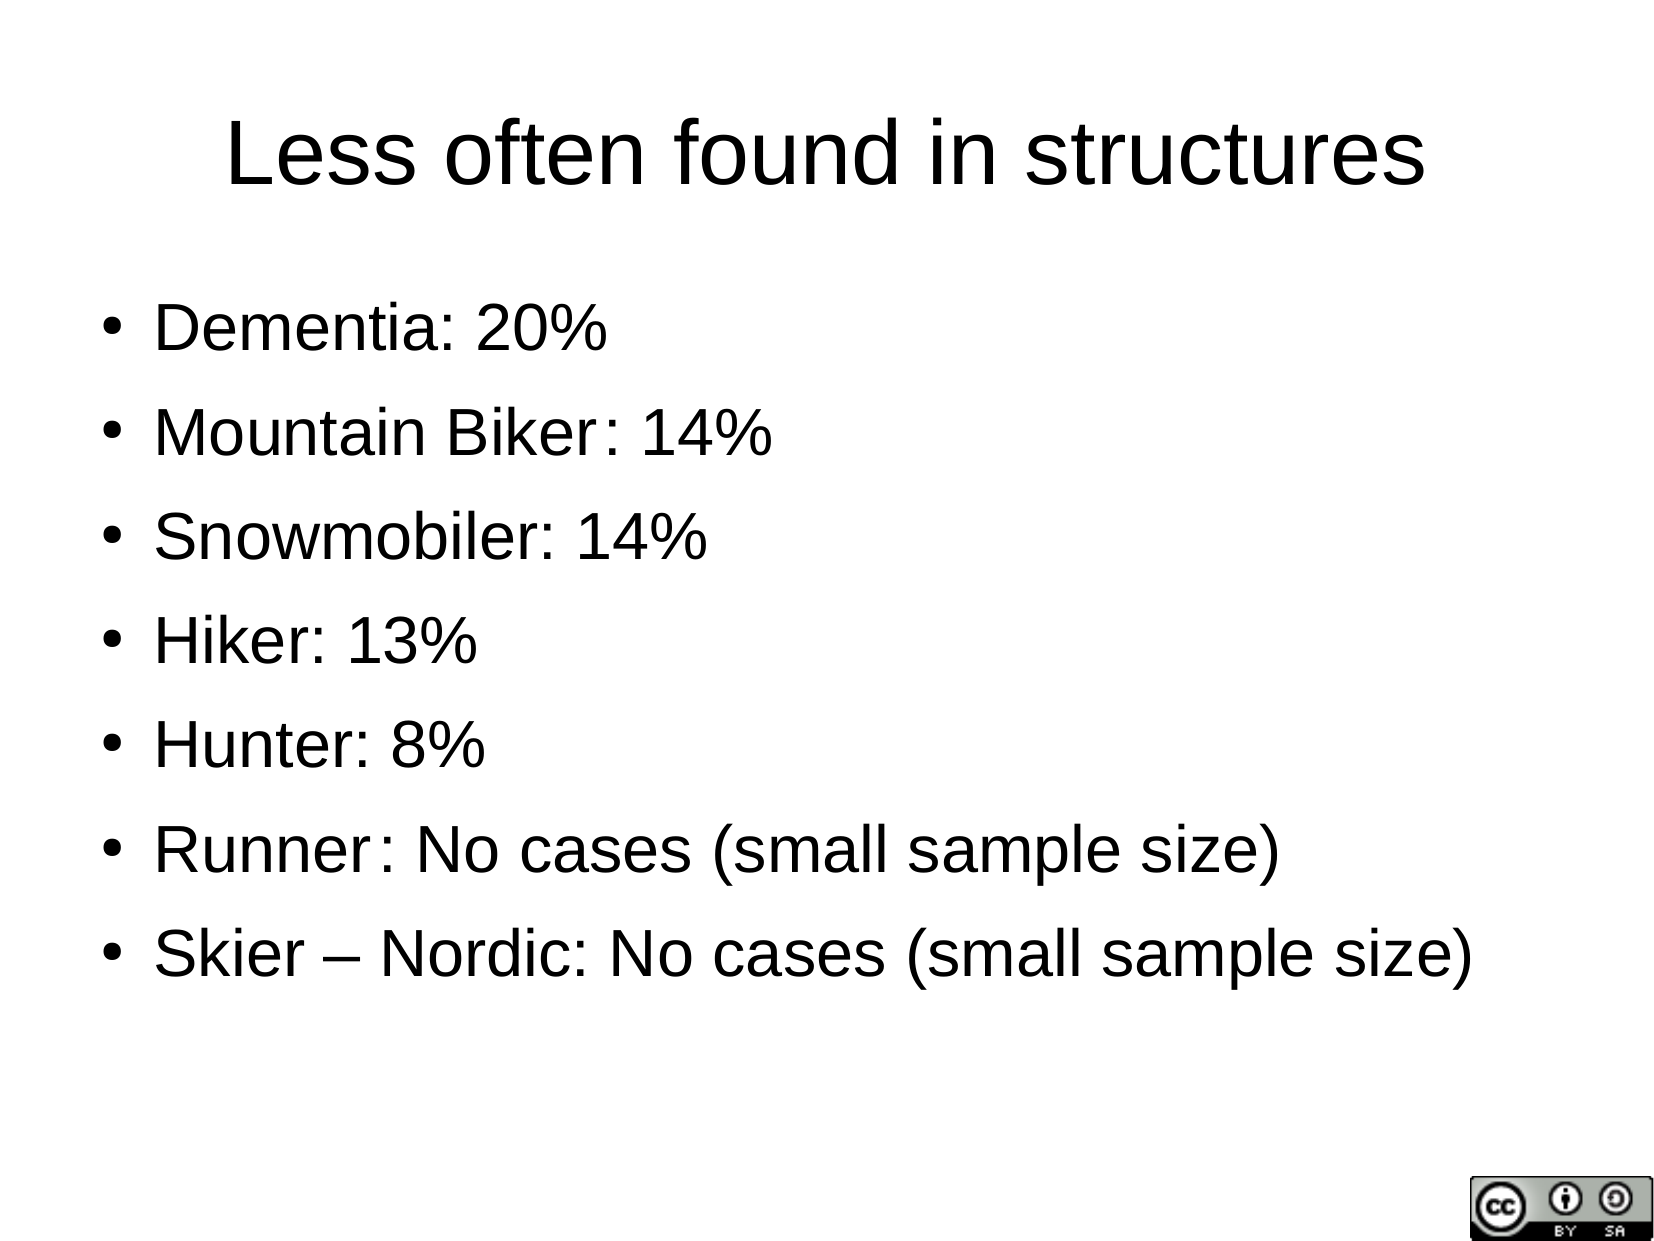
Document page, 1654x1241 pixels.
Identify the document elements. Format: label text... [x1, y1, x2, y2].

title Less often found in structures [82, 49, 1571, 257]
picture [1470, 1176, 1654, 1241]
list Dementia: 20% Mountain Biker : 14% Snowmobiler: 14% Hiker: 13% Hunter: 8% Runner : No cases (small sample size) Skier – Nordic: No cases (small sample size) [82, 290, 1571, 1010]
